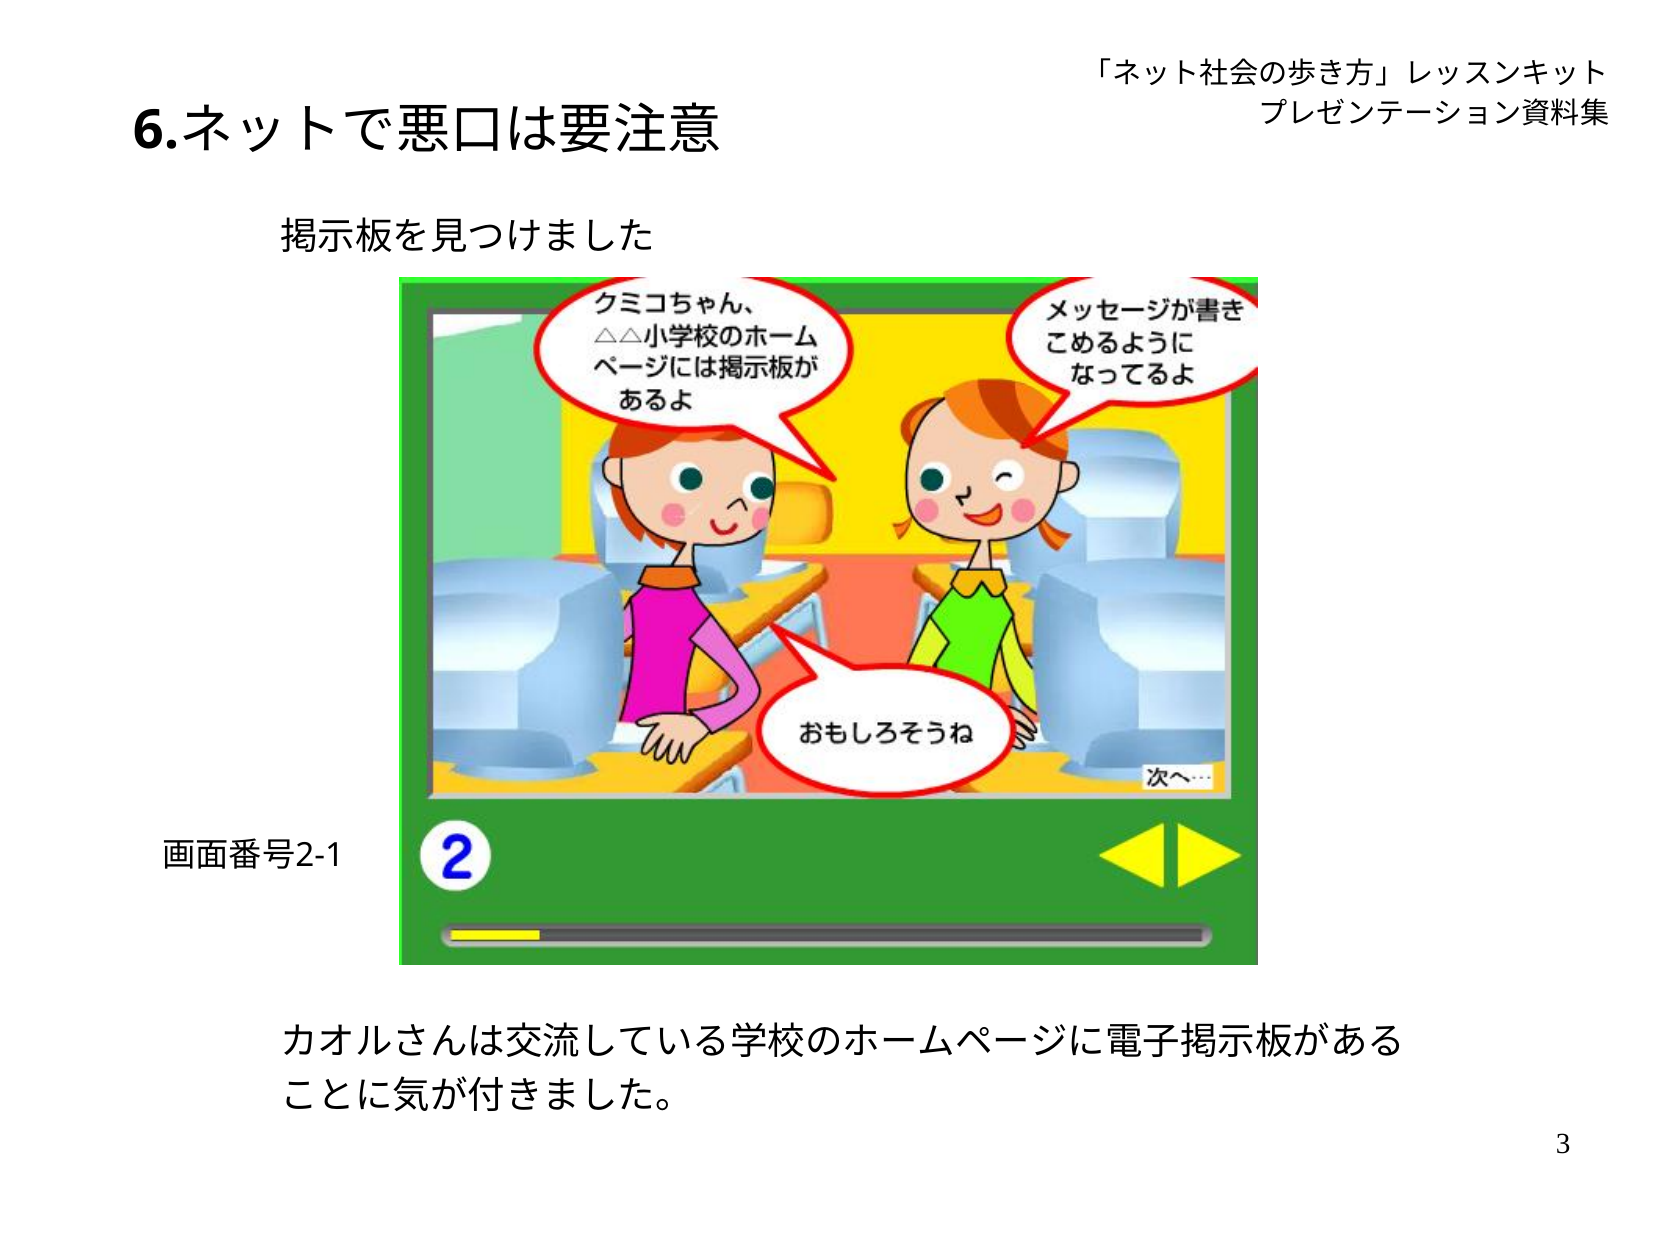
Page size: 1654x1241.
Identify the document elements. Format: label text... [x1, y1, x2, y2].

picture [399, 277, 1258, 965]
text_box 掲示板を見つけました [265, 206, 680, 267]
text_box 「ネット社会の歩き方」レッスンキット プレゼンテーション資料集 [1062, 44, 1625, 139]
text_box 画面番号2-1 [147, 826, 384, 882]
text_box カオルさんは交流している学校のホームページに電子掲示板があることに気が付きました。 [265, 1003, 1447, 1128]
text_box 6.ネットで悪口は要注意 [118, 88, 1093, 169]
